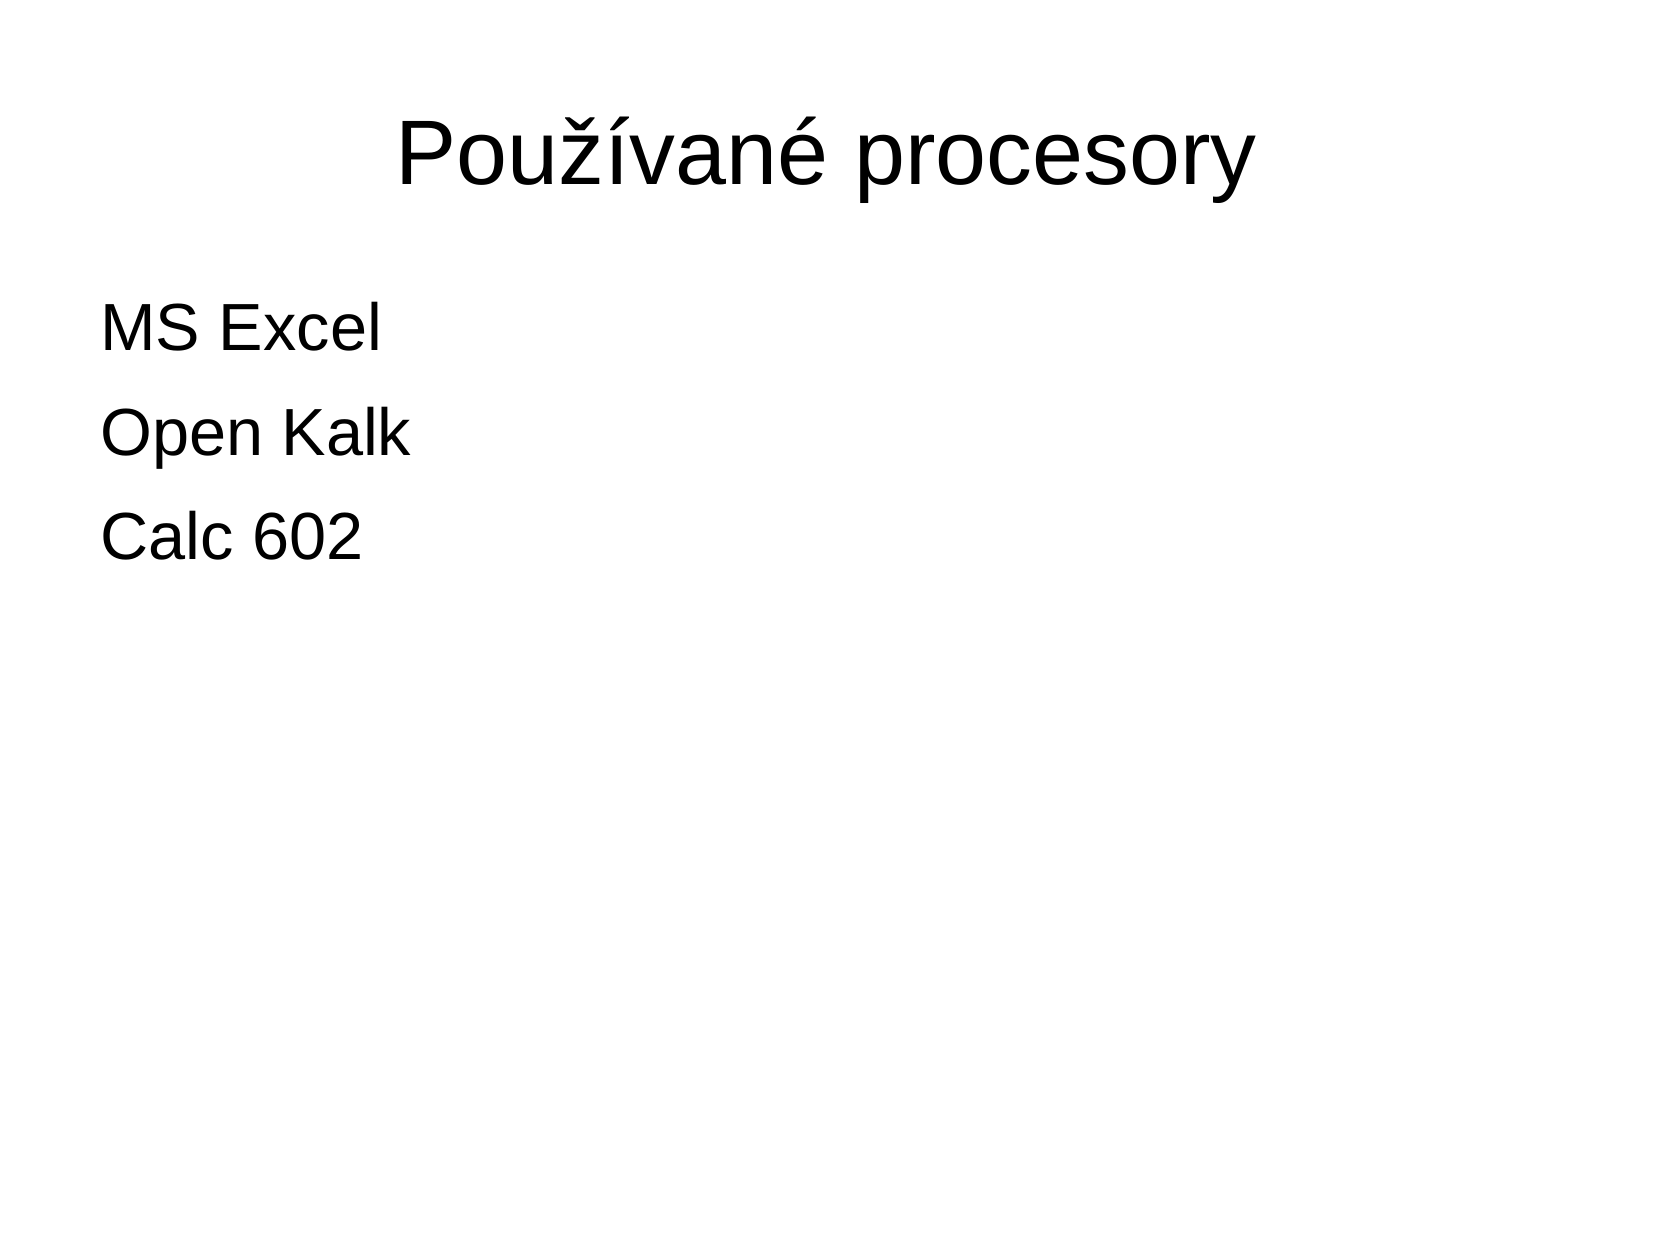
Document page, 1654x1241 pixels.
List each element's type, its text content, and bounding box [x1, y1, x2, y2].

list MS Excel Open Kalk Calc 602 [82, 290, 1571, 1094]
title Používané procesory [82, 56, 1571, 250]
